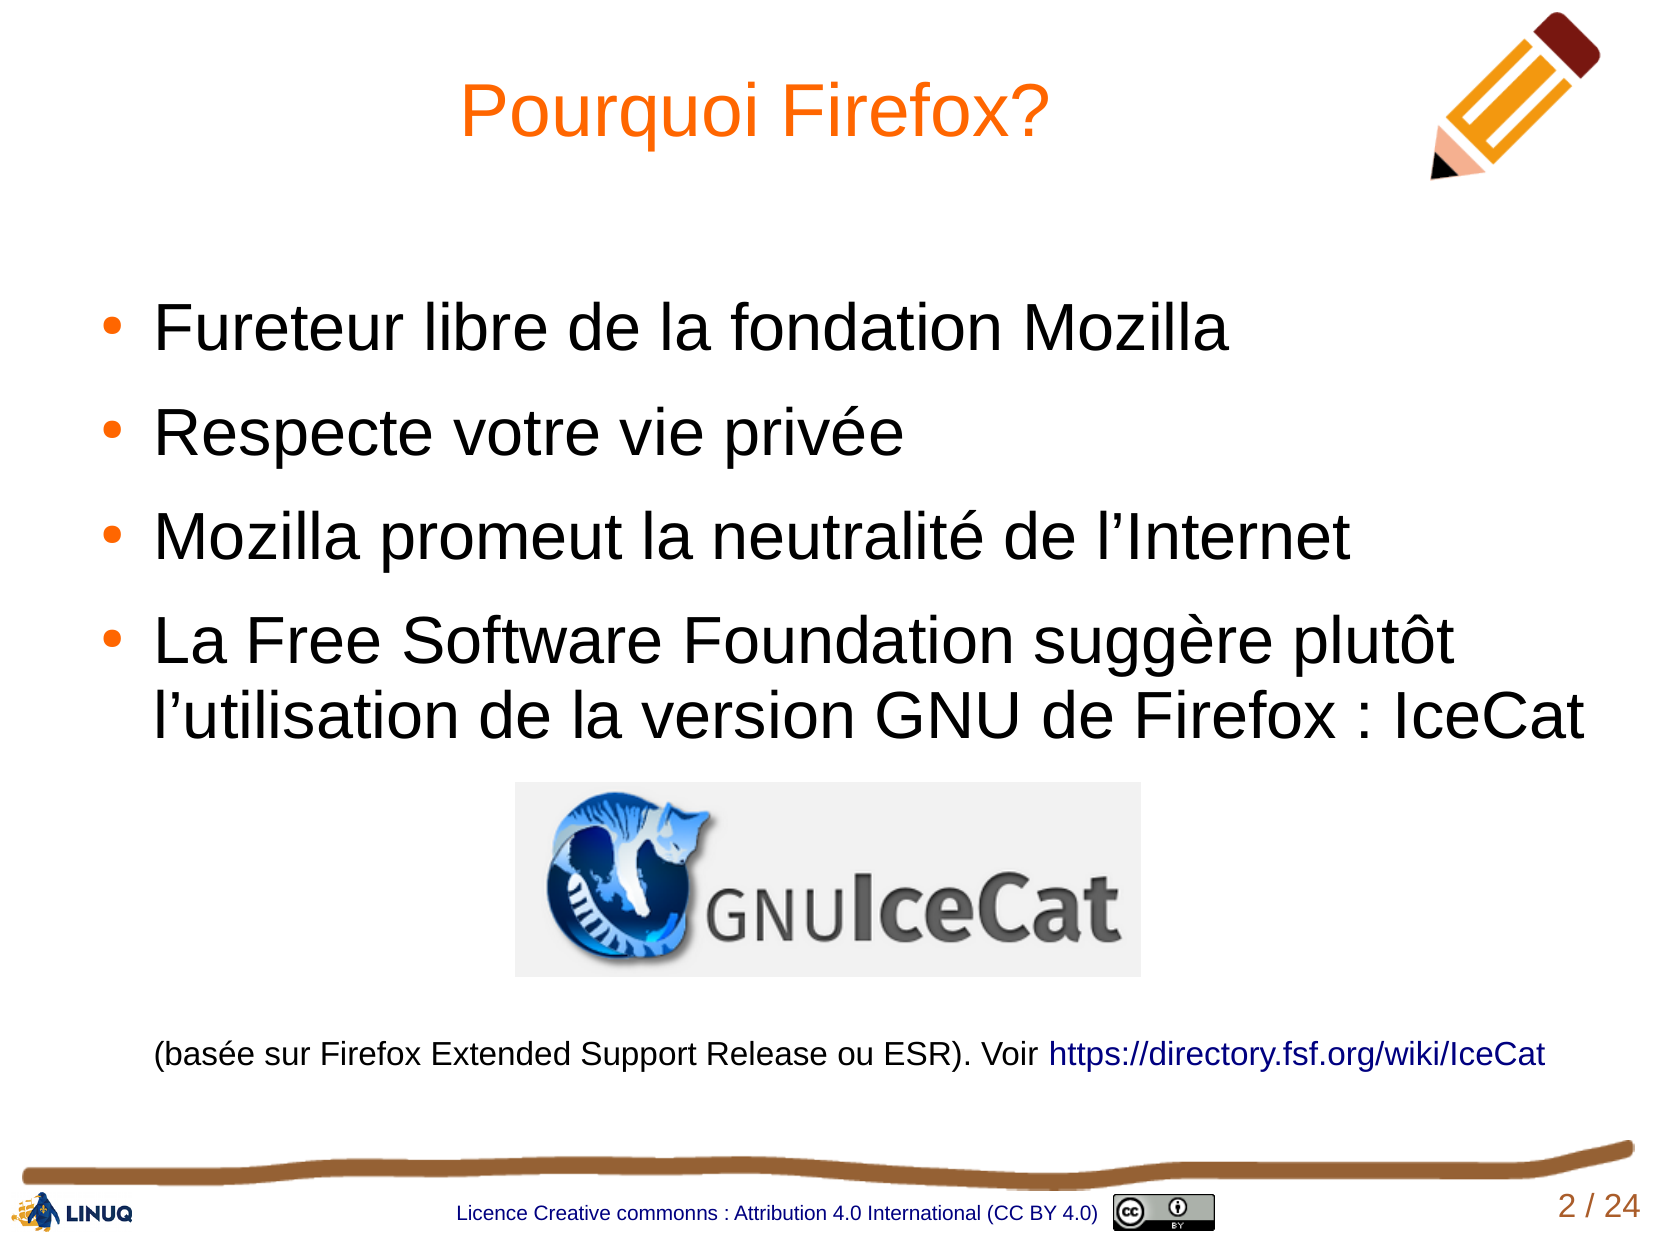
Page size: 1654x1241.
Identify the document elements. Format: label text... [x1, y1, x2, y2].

picture [515, 782, 1141, 977]
title Pourquoi Firefox? [82, 49, 1430, 172]
picture [1430, 12, 1601, 181]
picture [22, 1140, 1635, 1191]
picture [1113, 1194, 1215, 1231]
list Fureteur libre de la fondation Mozilla Respecte votre vie privée Mozilla promeut la neutralité de l’Internet La Free Software Foundation suggère plutôt l’utilisation de la version GNU de Firefox : IceCat (basée sur Firefox Extended Support Release ou ESR). Voir https://directory.fsf.org/wiki/IceCat [82, 290, 1595, 1122]
picture [11, 1192, 132, 1232]
